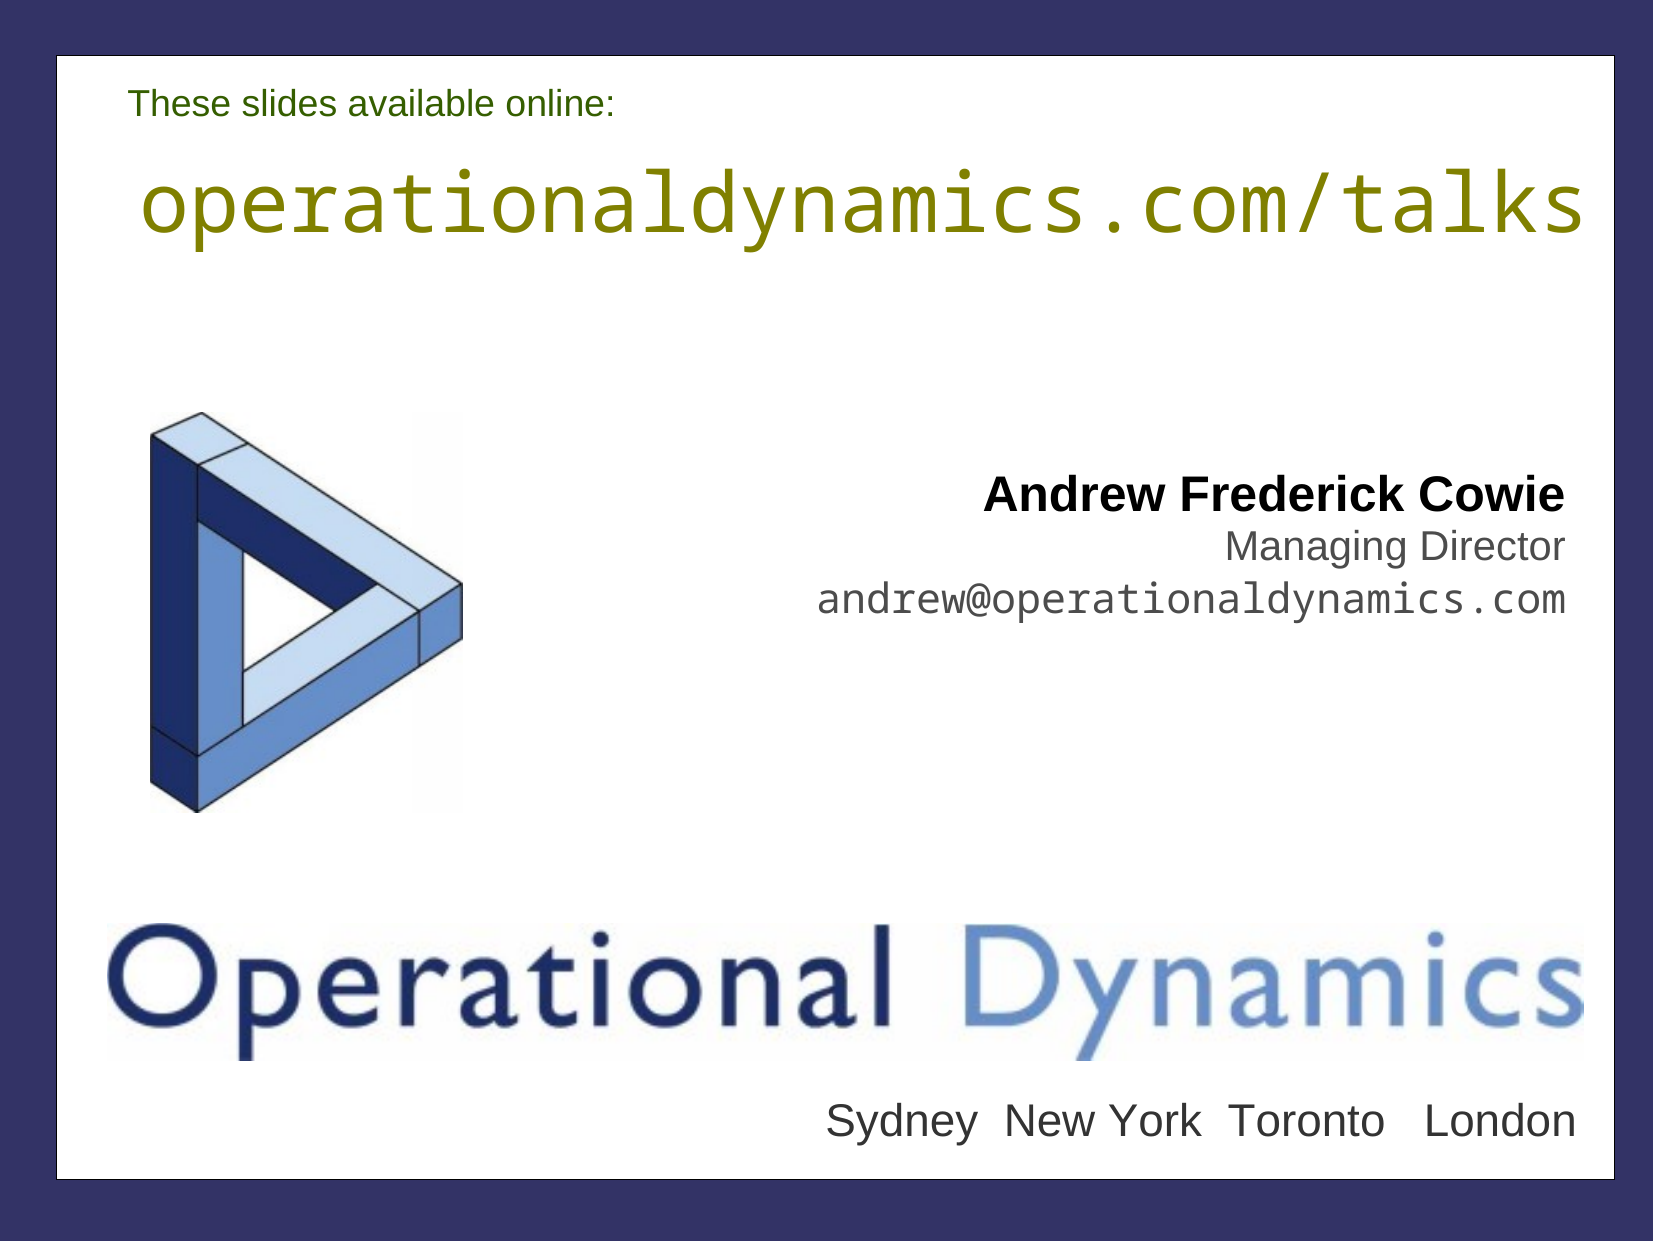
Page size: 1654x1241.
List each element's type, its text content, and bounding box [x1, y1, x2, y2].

text_box These slides available online: [112, 75, 863, 132]
picture [150, 412, 463, 813]
text_box [6, 55, 1648, 1237]
text_box Sydney New York Toronto London [766, 1087, 1592, 1154]
picture [107, 923, 1584, 1061]
text_box Andrew Frederick Cowie Managing Director andrew@operationaldynamics.com [644, 459, 1581, 665]
text_box operationaldynamics.com/talks [61, 136, 1605, 364]
